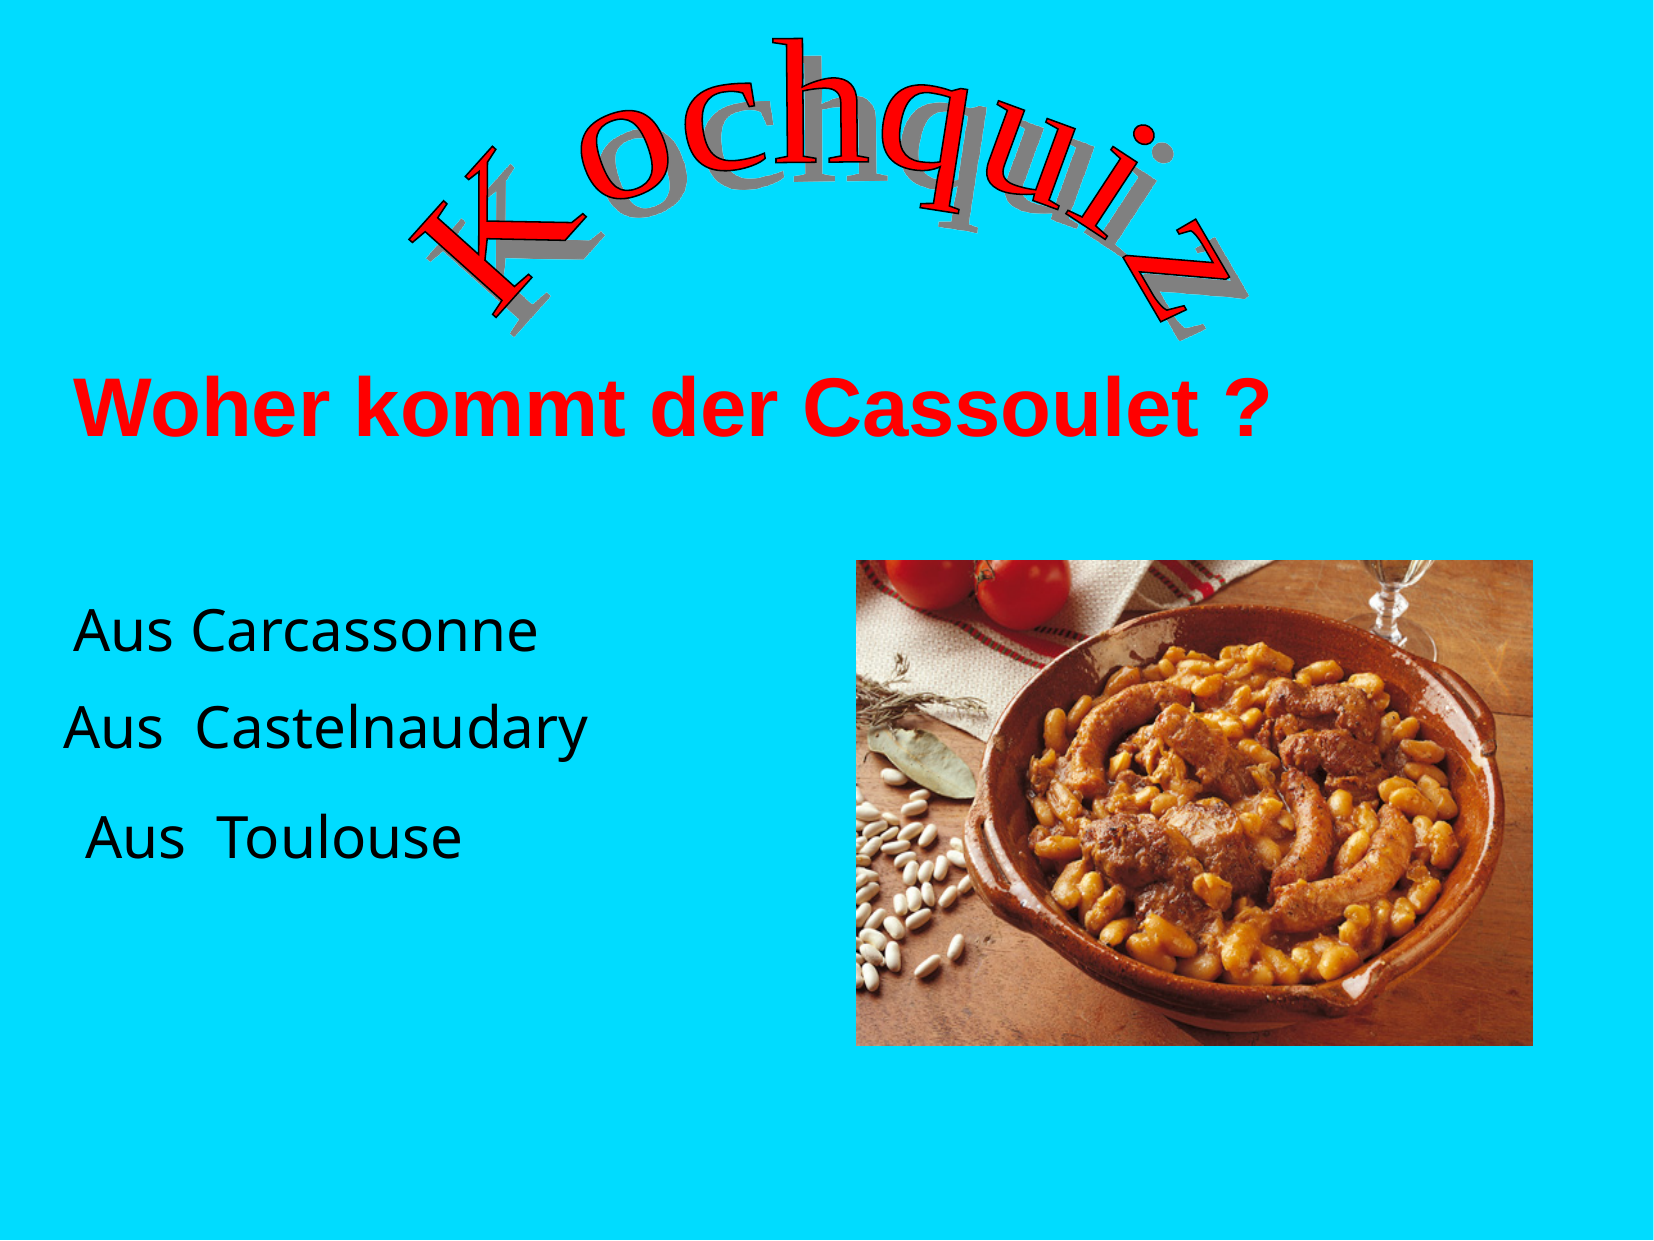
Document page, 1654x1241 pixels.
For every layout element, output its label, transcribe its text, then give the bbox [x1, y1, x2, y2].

text_box Aus Toulouse [70, 788, 562, 886]
text_box Kochquiz [581, 110, 668, 199]
text_box Kochquiz [685, 83, 766, 171]
text_box Kochquiz [772, 38, 869, 163]
text_box Kochquiz [986, 100, 1076, 210]
text_box Aus Carcassonne [59, 582, 656, 679]
text_box Aus Castelnaudary [48, 679, 709, 776]
text_box Kochquiz [1123, 219, 1230, 322]
text_box Woher kommt der Cassoulet ? [59, 354, 1290, 463]
picture [856, 560, 1533, 1046]
text_box Kochquiz [408, 146, 587, 318]
text_box Kochquiz [1133, 125, 1154, 145]
text_box Kochquiz [882, 84, 968, 214]
text_box Kochquiz [1065, 146, 1138, 240]
